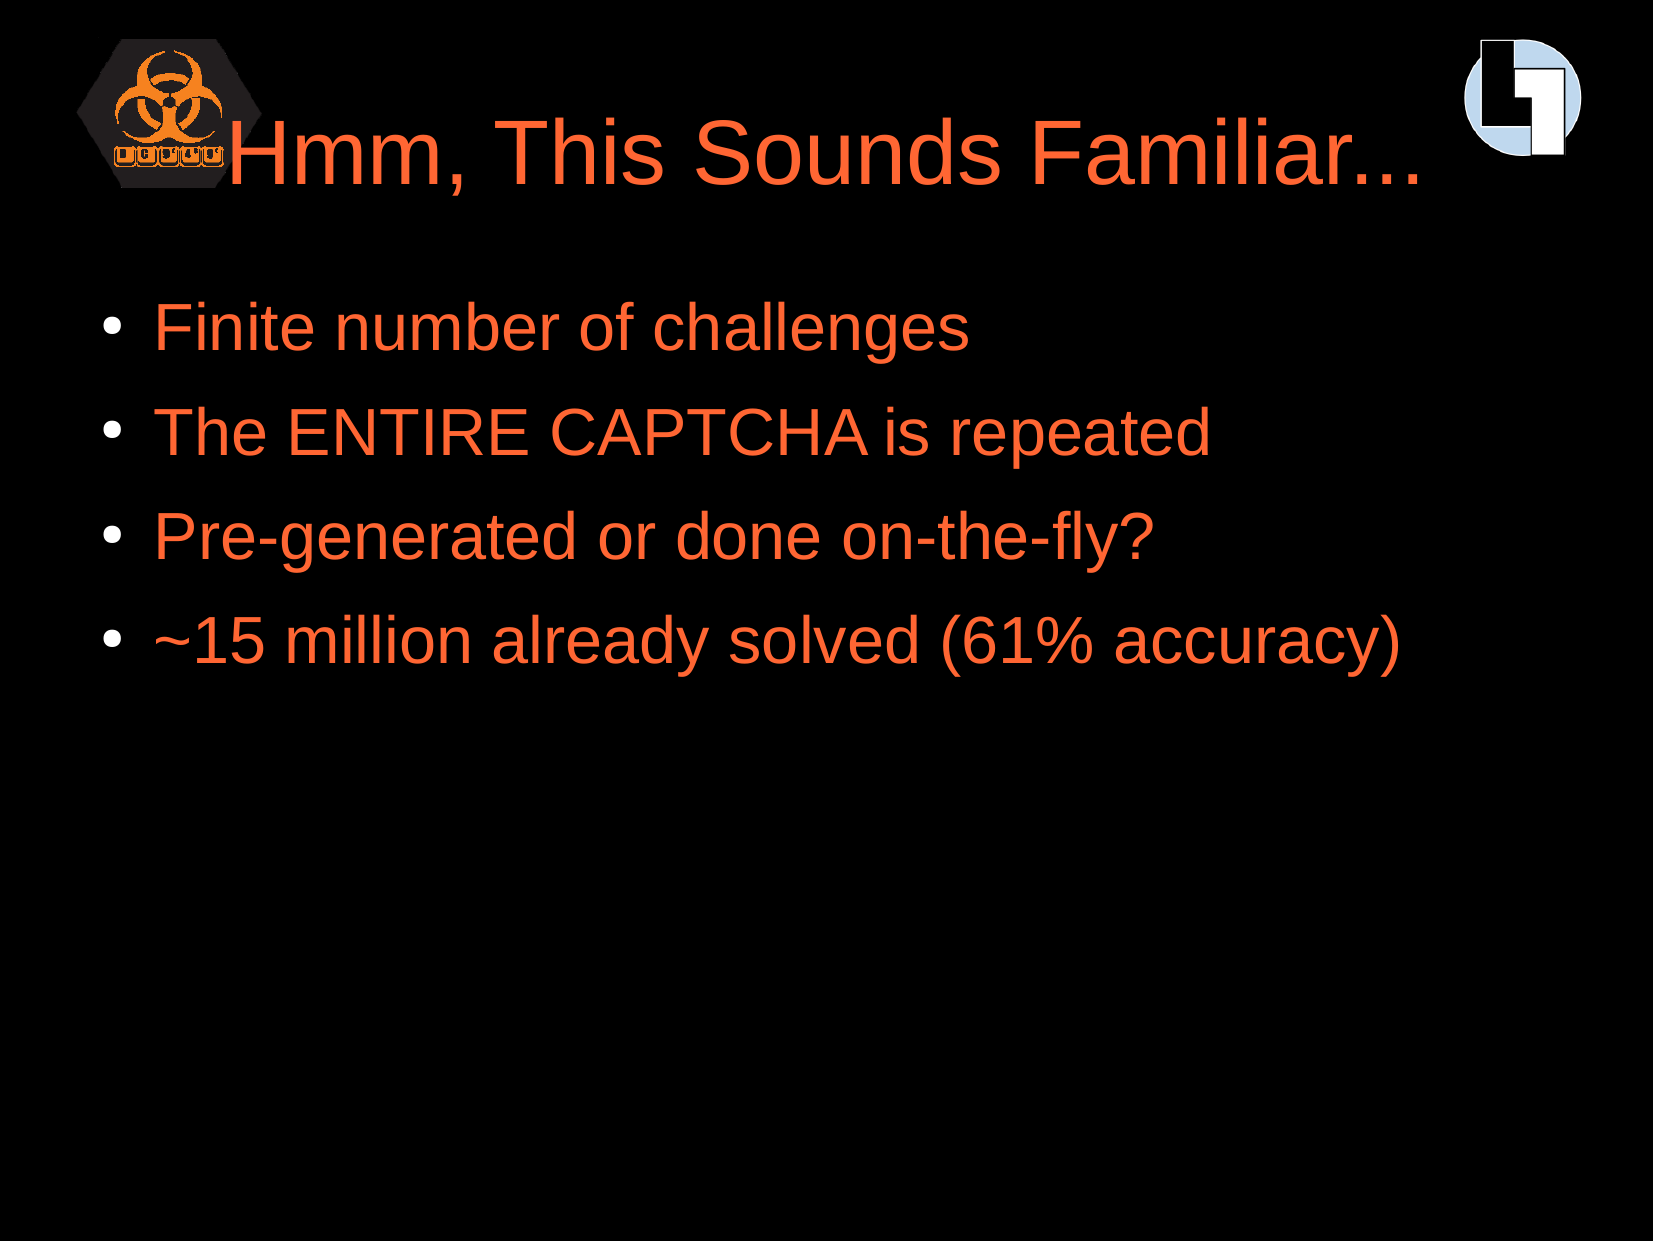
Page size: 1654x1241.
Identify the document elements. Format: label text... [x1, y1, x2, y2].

list Finite number of challenges The ENTIRE CAPTCHA is repeated Pre-generated or done on-the-fly? ~15 million already solved (61% accuracy) [82, 290, 1571, 1109]
picture [1462, 37, 1583, 158]
picture [75, 37, 263, 188]
title Hmm, This Sounds Familiar... [82, 49, 1571, 257]
